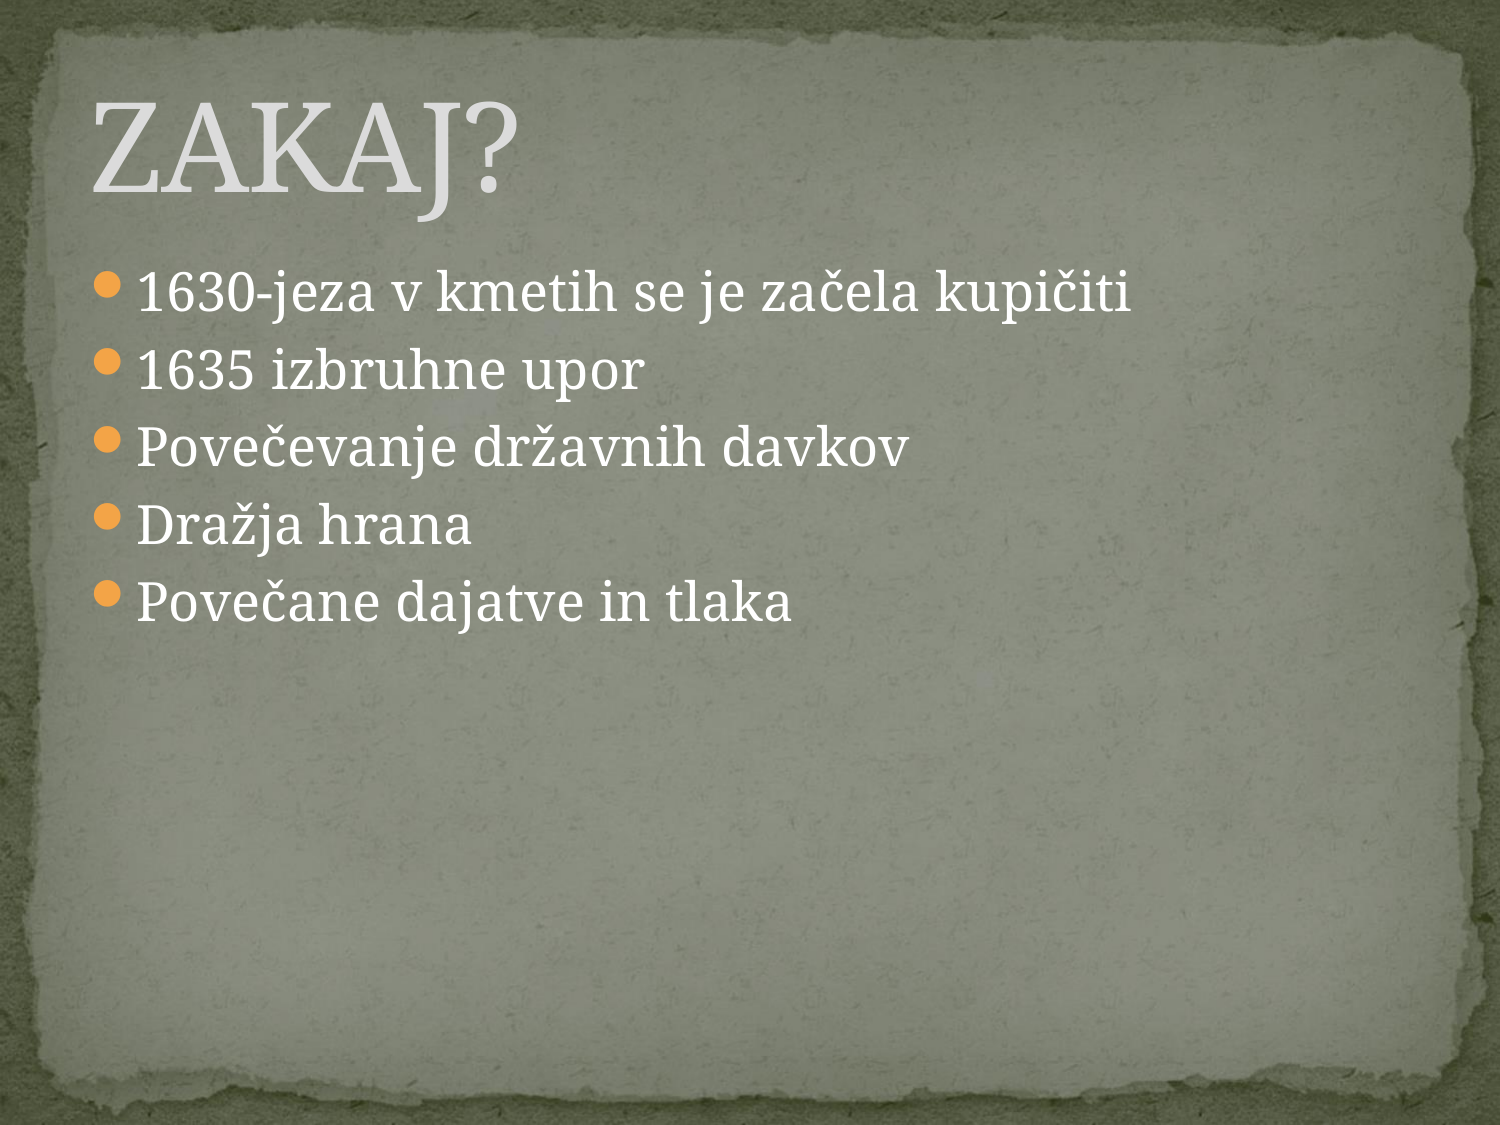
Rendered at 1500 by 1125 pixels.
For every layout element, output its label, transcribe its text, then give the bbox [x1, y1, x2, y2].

title ZAKAJ? [75, 24, 1425, 225]
list 1630-jeza v kmetih se je začela kupičiti 1635 izbruhne upor Povečevanje državnih davkov Dražja hrana Povečane dajatve in tlaka [75, 249, 1425, 1000]
picture [0, 0, 1500, 1125]
